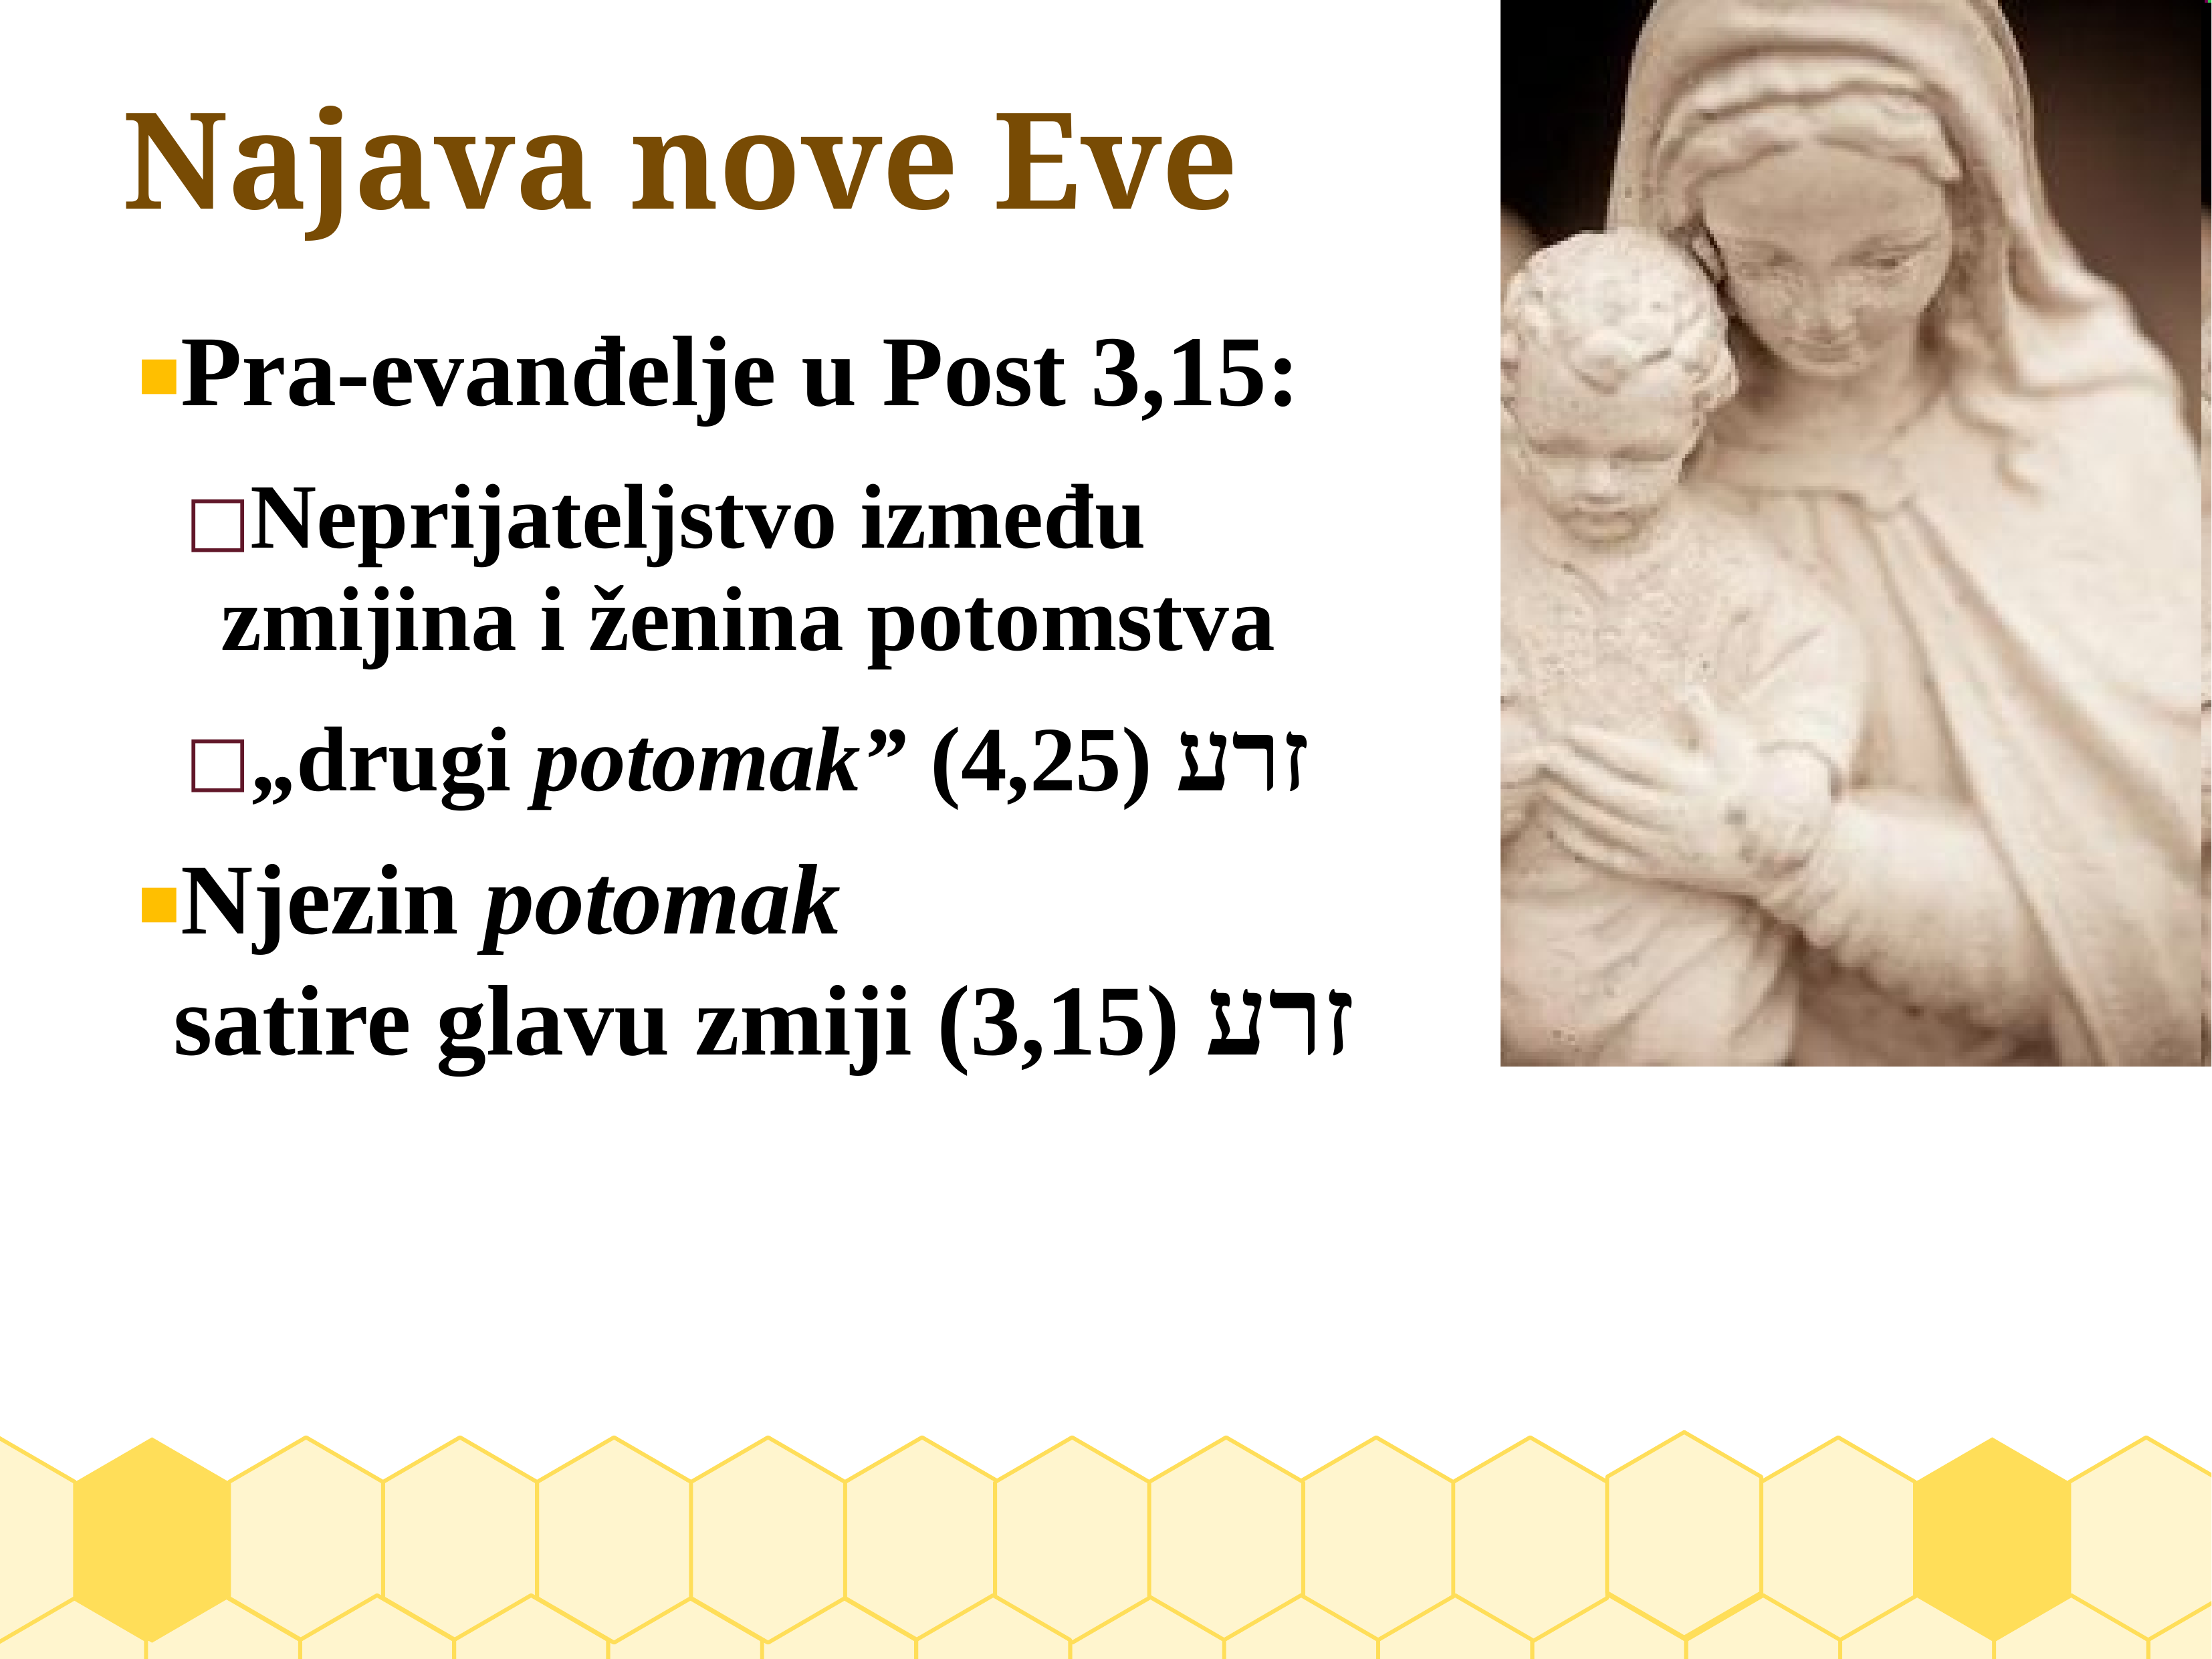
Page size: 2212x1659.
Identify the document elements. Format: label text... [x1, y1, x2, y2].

title Najava nove Eve [122, 17, 1501, 297]
picture [1501, 0, 2212, 1067]
list Pra-evanđelje u Post 3,15: Neprijateljstvo između zmijina i ženina potomstva „drugi potomak” (4,25) זרע Njezin potomak satire glavu zmiji (3,15) זרע [126, 316, 2212, 1406]
